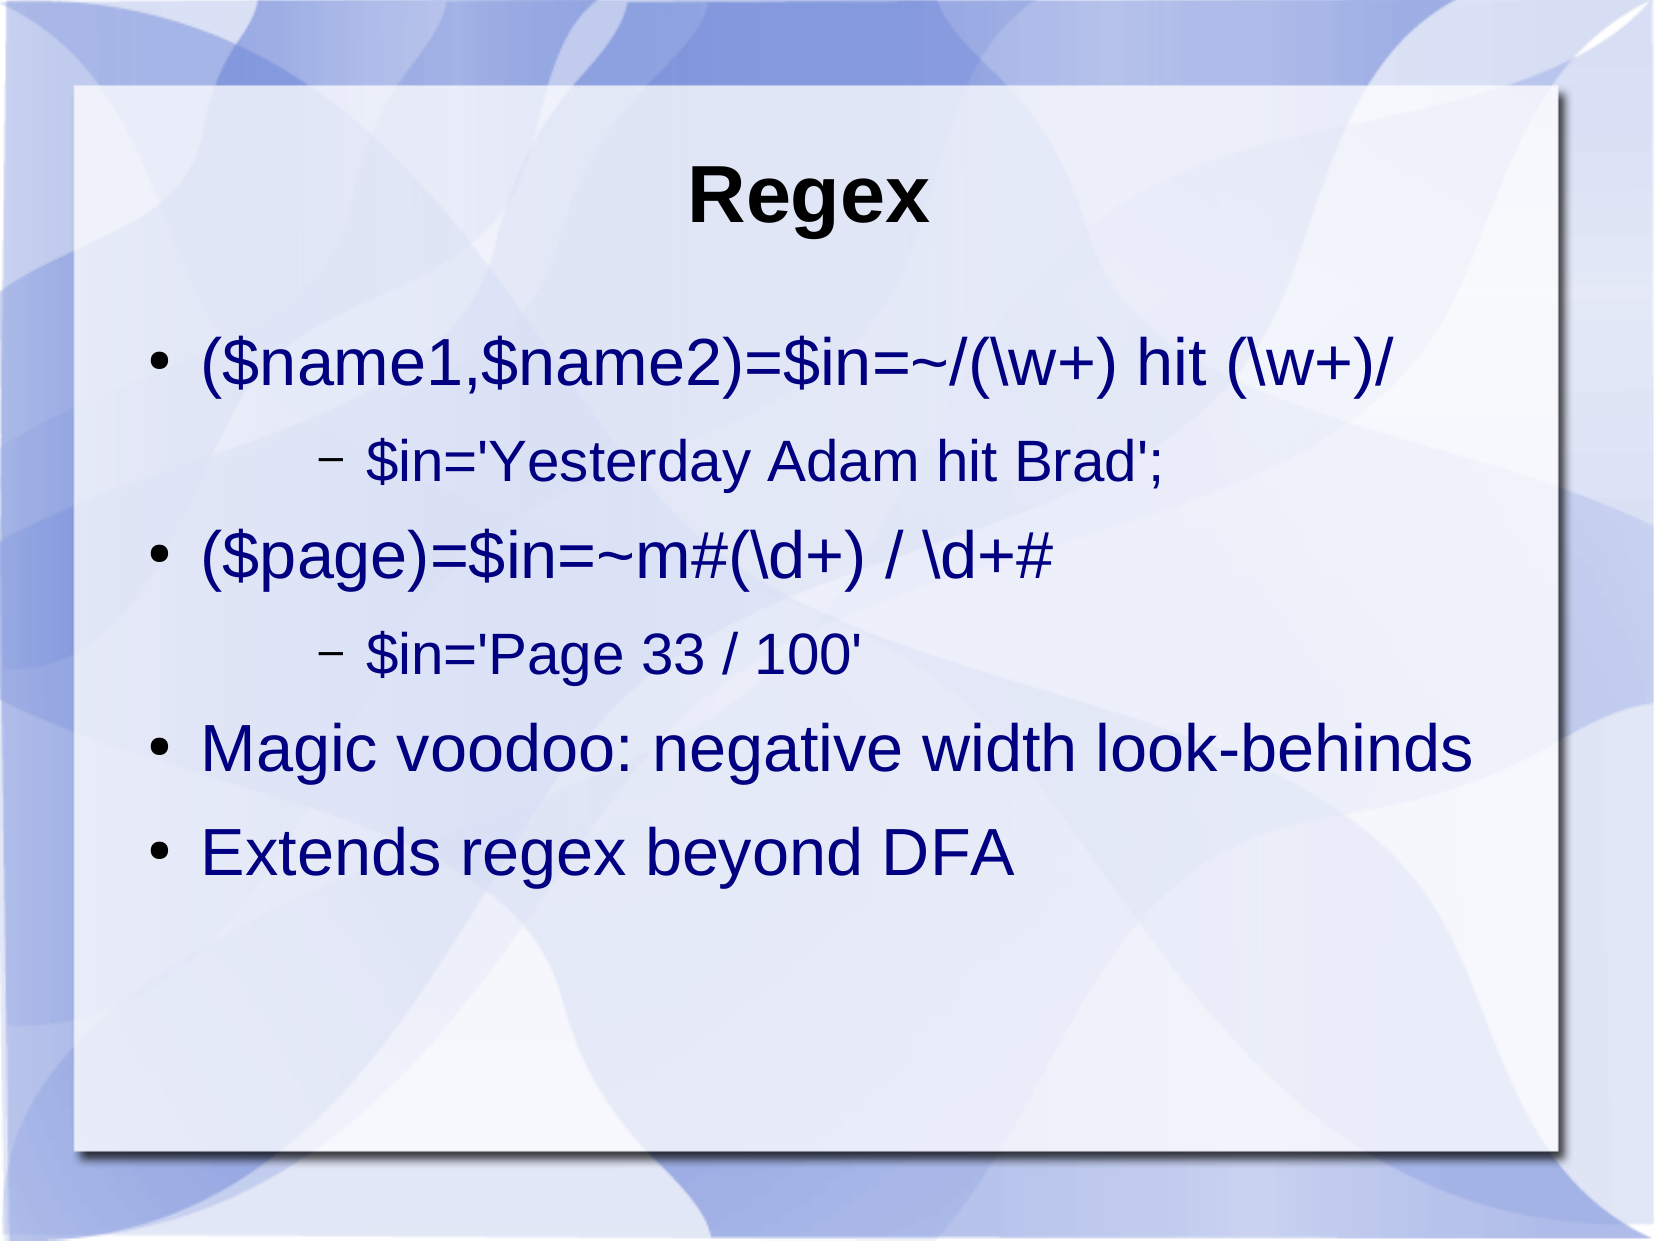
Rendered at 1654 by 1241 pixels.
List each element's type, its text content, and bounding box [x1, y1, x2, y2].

list ($name1,$name2)=$in=~/(\w+) hit (\w+)/ $in='Yesterday Adam hit Brad'; ($page)=$in=~m#(\d+) / \d+# $in='Page 33 / 100' Magic voodoo: negative width look-behinds Extends regex beyond DFA [129, 324, 1489, 1045]
title Regex [82, 90, 1536, 298]
picture [0, 0, 1654, 1241]
